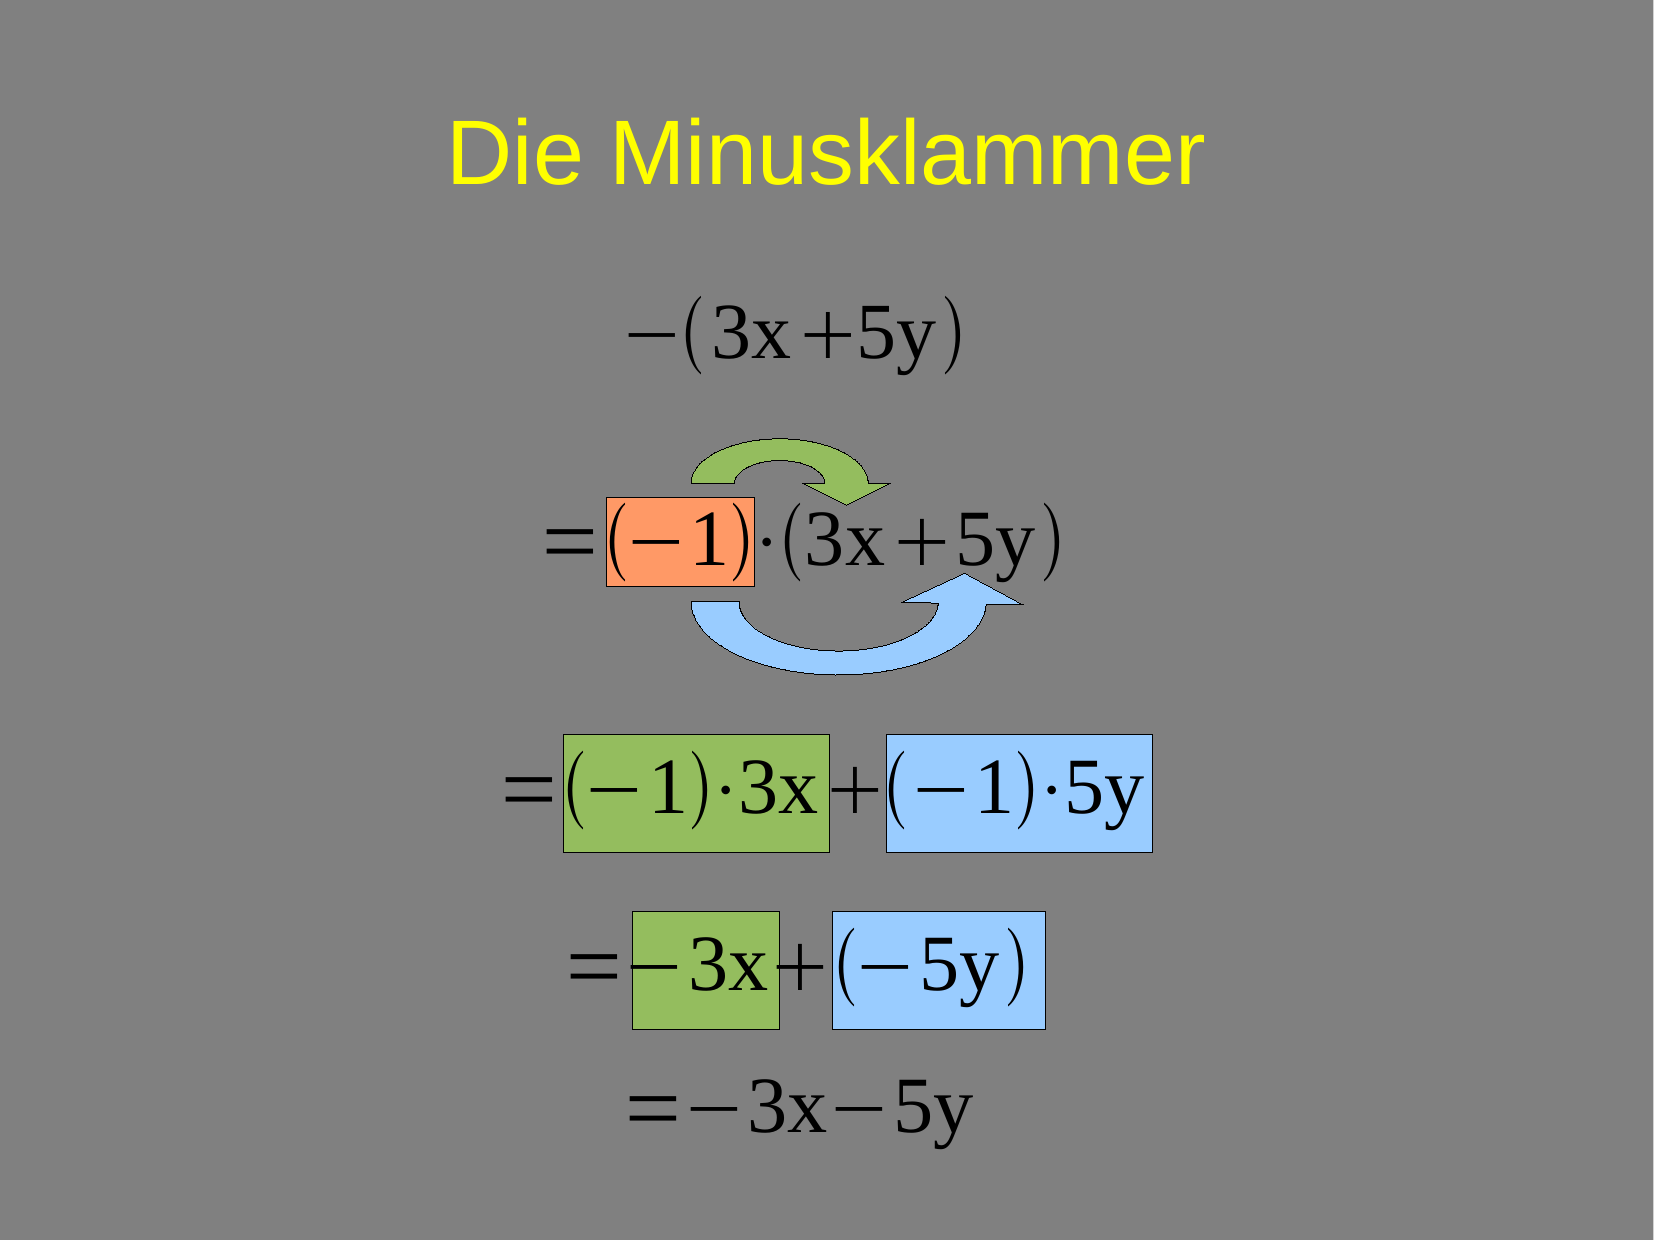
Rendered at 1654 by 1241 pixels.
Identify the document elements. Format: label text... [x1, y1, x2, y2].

text_box [632, 911, 780, 920]
text_box [563, 835, 830, 853]
chart [537, 920, 1048, 1012]
chart [513, 495, 1084, 587]
chart [600, 288, 987, 380]
title Die Minusklammer [82, 49, 1571, 257]
text_box [691, 573, 1024, 676]
text_box [563, 734, 830, 743]
text_box [832, 911, 1046, 920]
chart [596, 1062, 992, 1154]
chart [472, 743, 1161, 835]
text_box [886, 734, 1153, 743]
text_box [691, 438, 891, 506]
text_box [886, 835, 1153, 853]
text_box [832, 1012, 1046, 1030]
text_box [632, 1012, 780, 1030]
